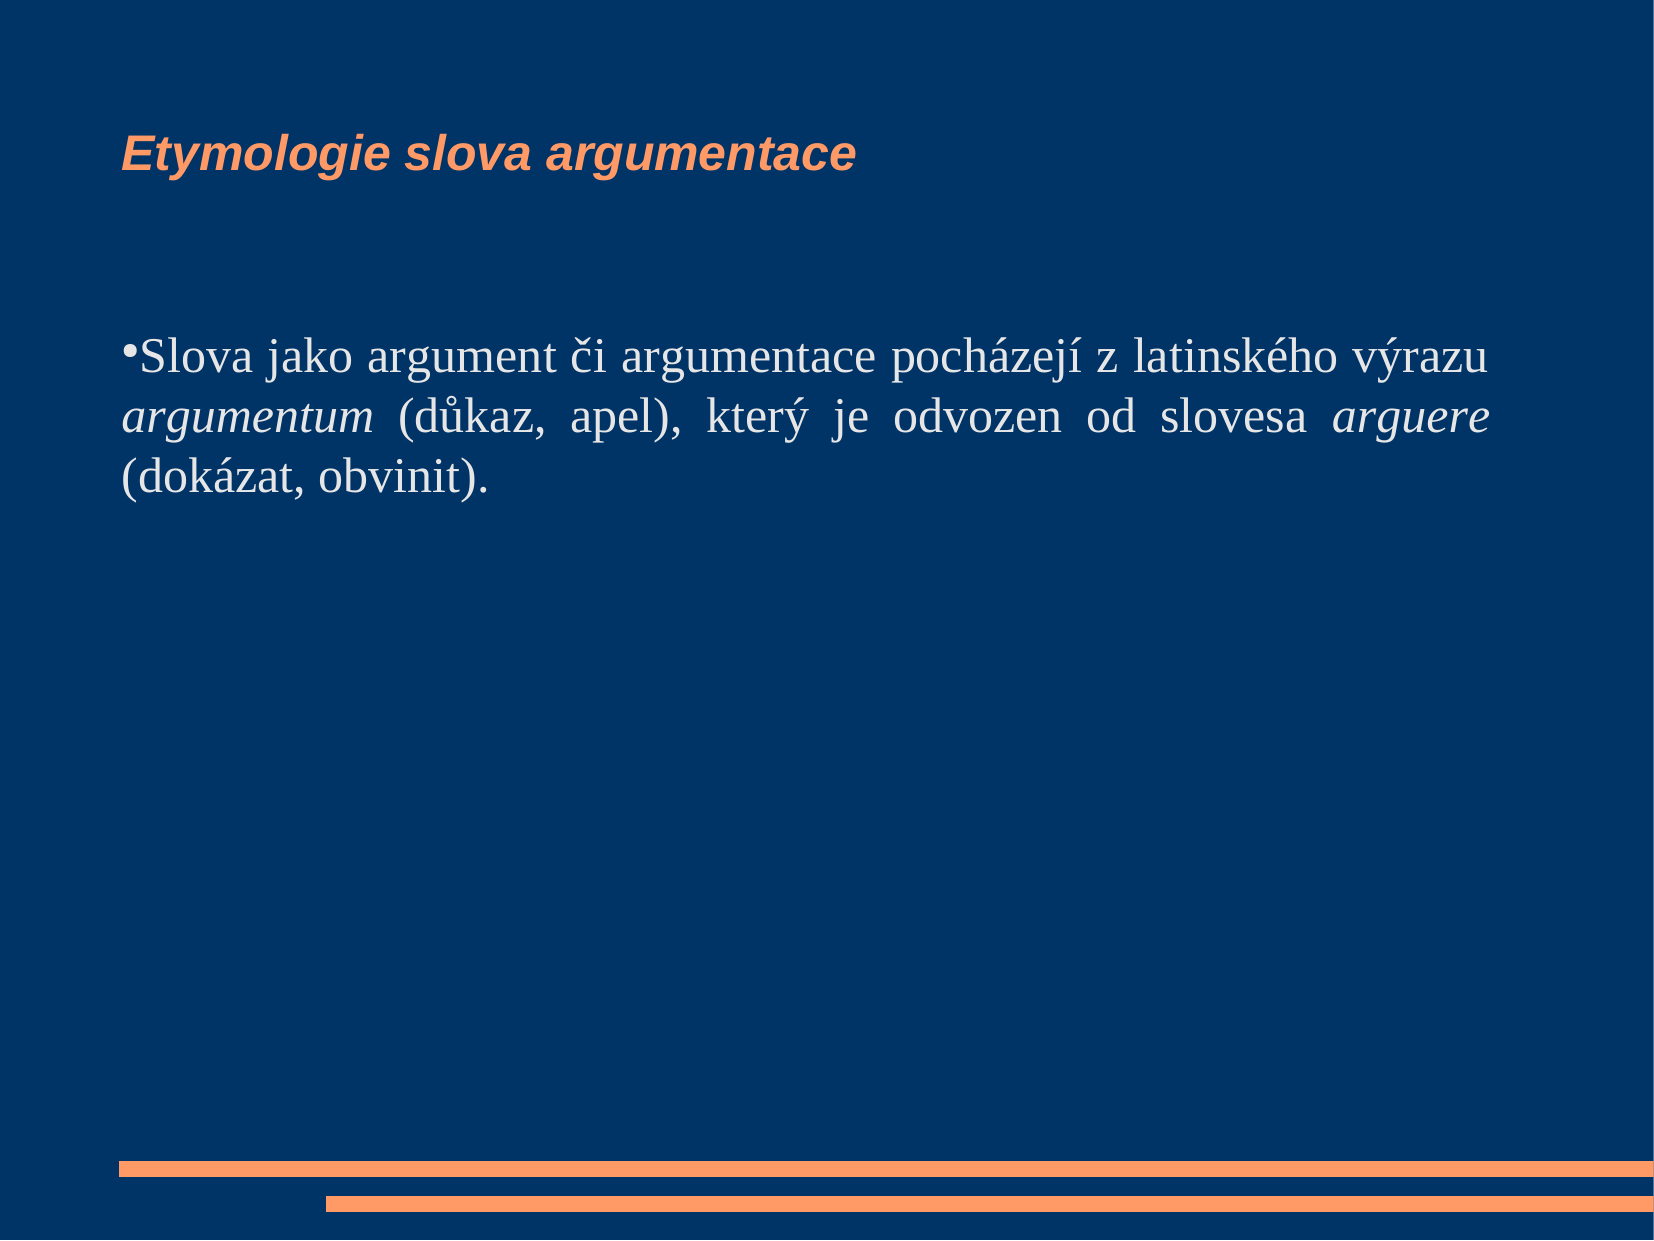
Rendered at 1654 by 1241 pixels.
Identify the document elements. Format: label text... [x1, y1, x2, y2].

title Etymologie slova argumentace [121, 46, 1534, 254]
list Slova jako argument či argumentace pocházejí z latinského výrazu argumentum (důkaz, apel), který je odvozen od slovesa arguere (dokázat, obvinit). [121, 322, 1561, 1132]
